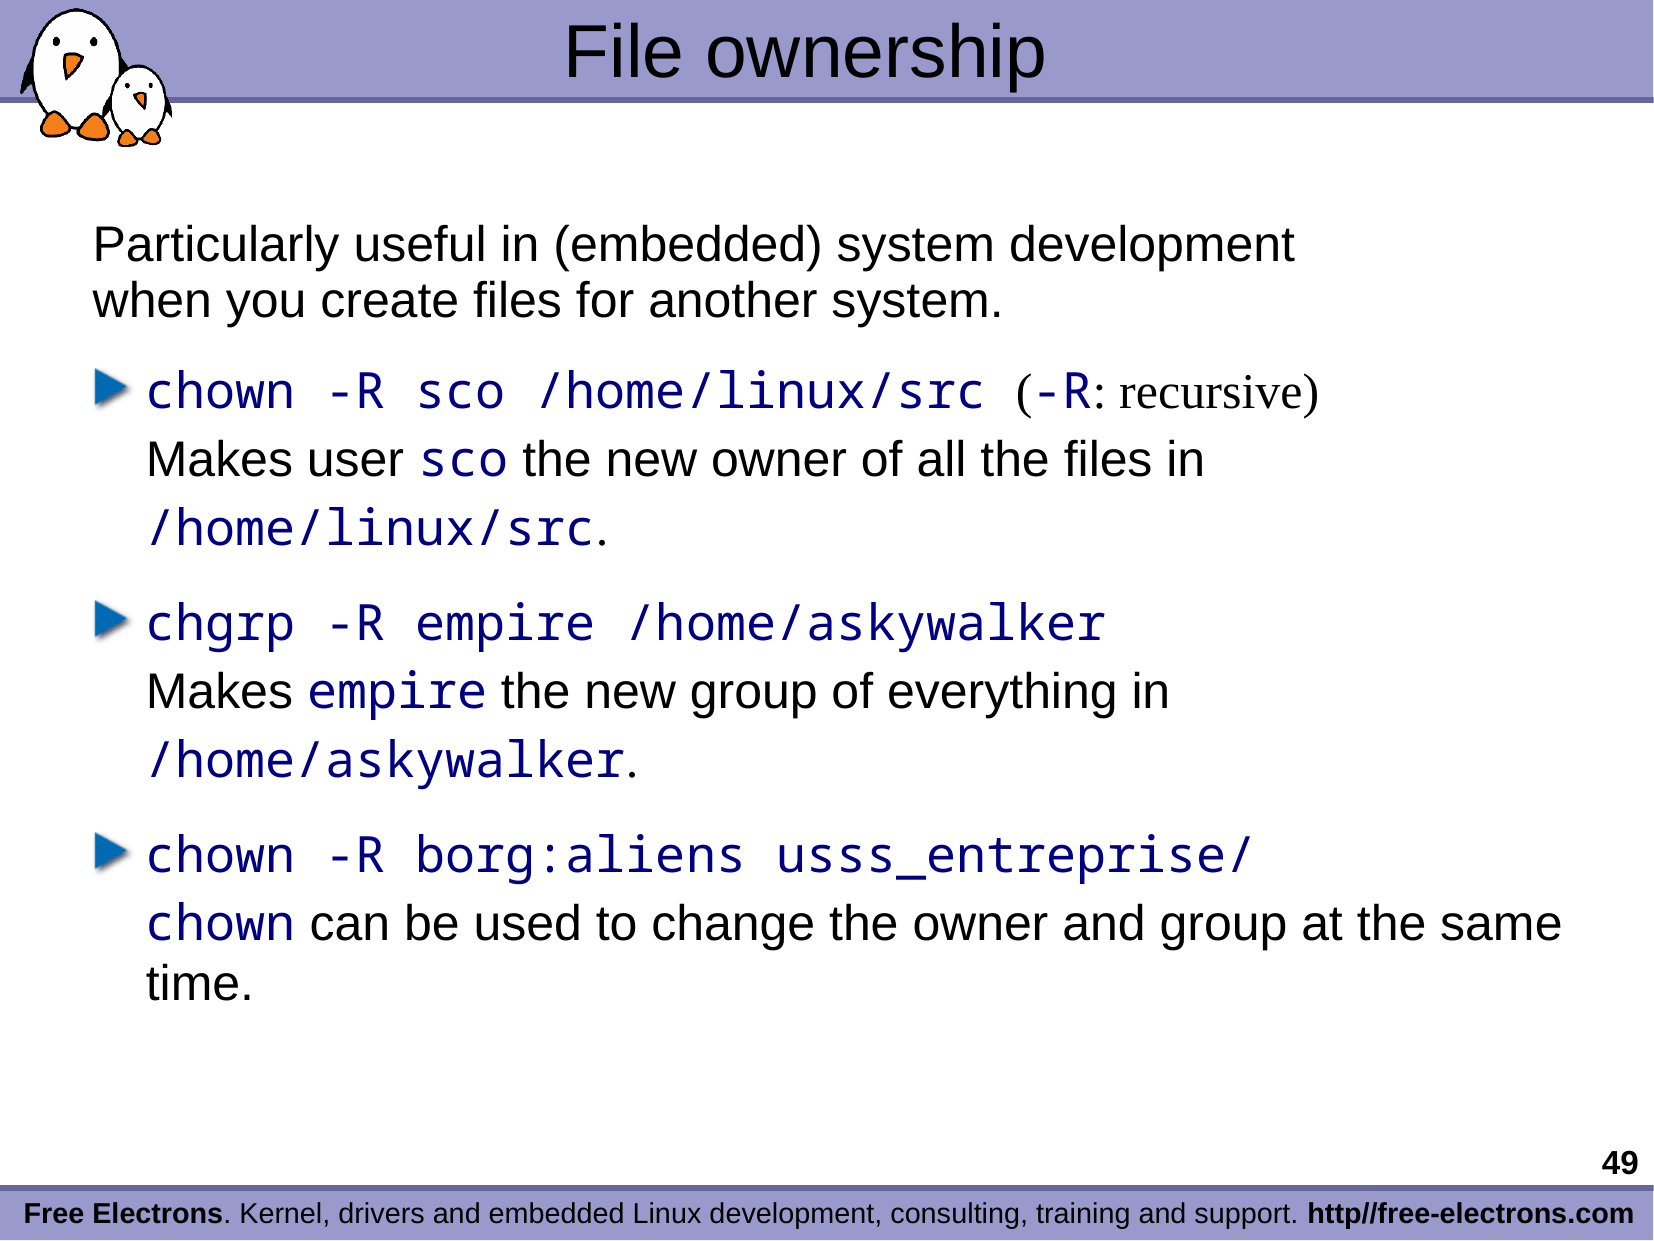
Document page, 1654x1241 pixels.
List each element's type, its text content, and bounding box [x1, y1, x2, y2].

list Particularly useful in (embedded) system development when you create files for another system. chown -R sco /home/linux/src (-R: recursive) Makes user sco the new owner of all the files in /home/linux/src. chgrp -R empire /home/askywalker Makes empire the new group of everything in /home/askywalker. chown -R borg:aliens usss_entreprise/ chown can be used to change the owner and group at the same time. [75, 216, 1584, 1044]
title File ownership [60, 0, 1551, 103]
picture [20, 8, 172, 147]
